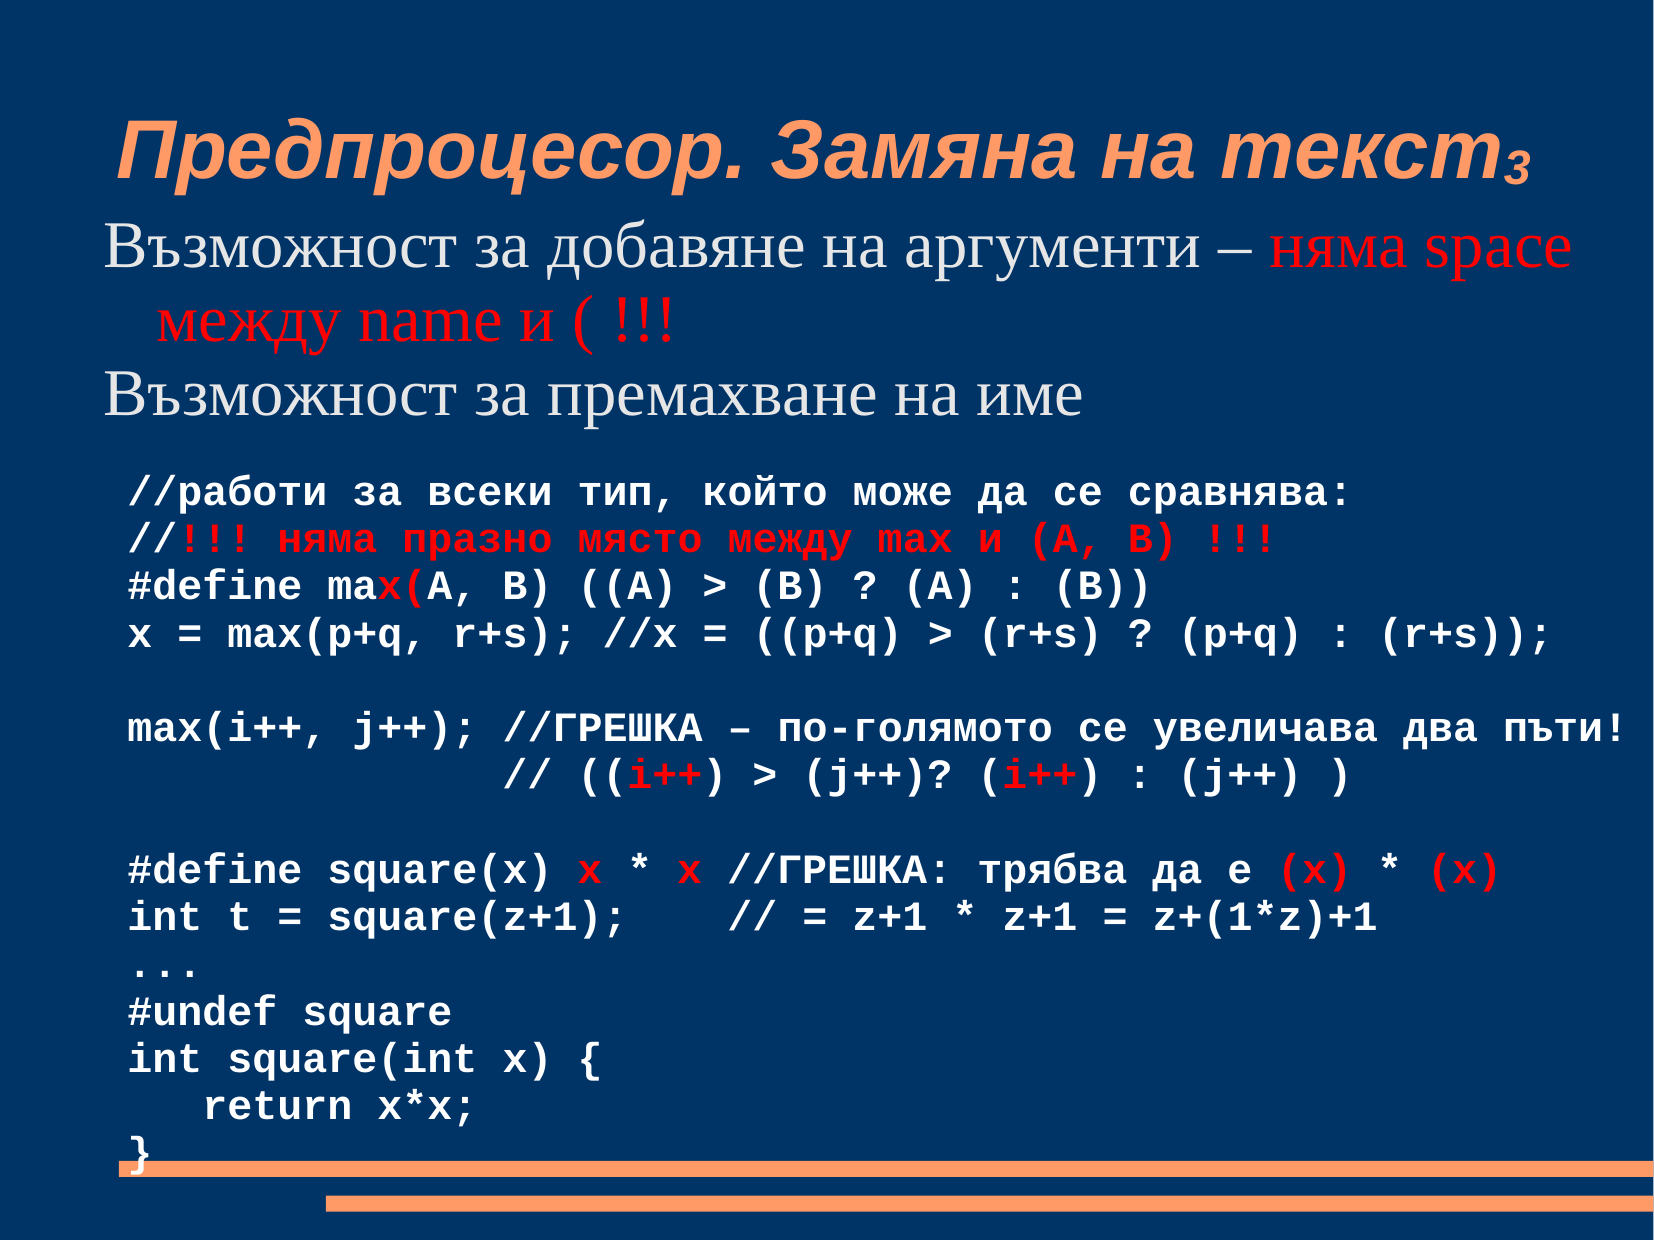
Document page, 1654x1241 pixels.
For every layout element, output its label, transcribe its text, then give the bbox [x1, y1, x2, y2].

title Предпроцесор. Замяна на текст3 [103, 46, 1544, 207]
text_box //работи за всеки тип, който може да се сравнява: //!!! няма празно място между max и (A, B) !!! #define max(A, B) ((A) > (B) ? (A) : (B)) x = max(p+q, r+s); //x = ((p+q) > (r+s) ? (p+q) : (r+s)); max(i++, j++); //ГРЕШКА – по-голямото се увеличава два пъти! // ((i++) > (j++)? (i++) : (j++) ) #define square(x) x * x //ГРЕШКА: трябва да е (x) * (x) int t = square(z+1); // = z+1 * z+1 = z+(1*z)+1 ... #undef square int square(int x) { return x*x; } [112, 463, 1654, 1241]
list Възможност за добавяне на аргументи – няма space между name и ( !!! Възможност за премахване на име [85, 207, 1615, 1065]
